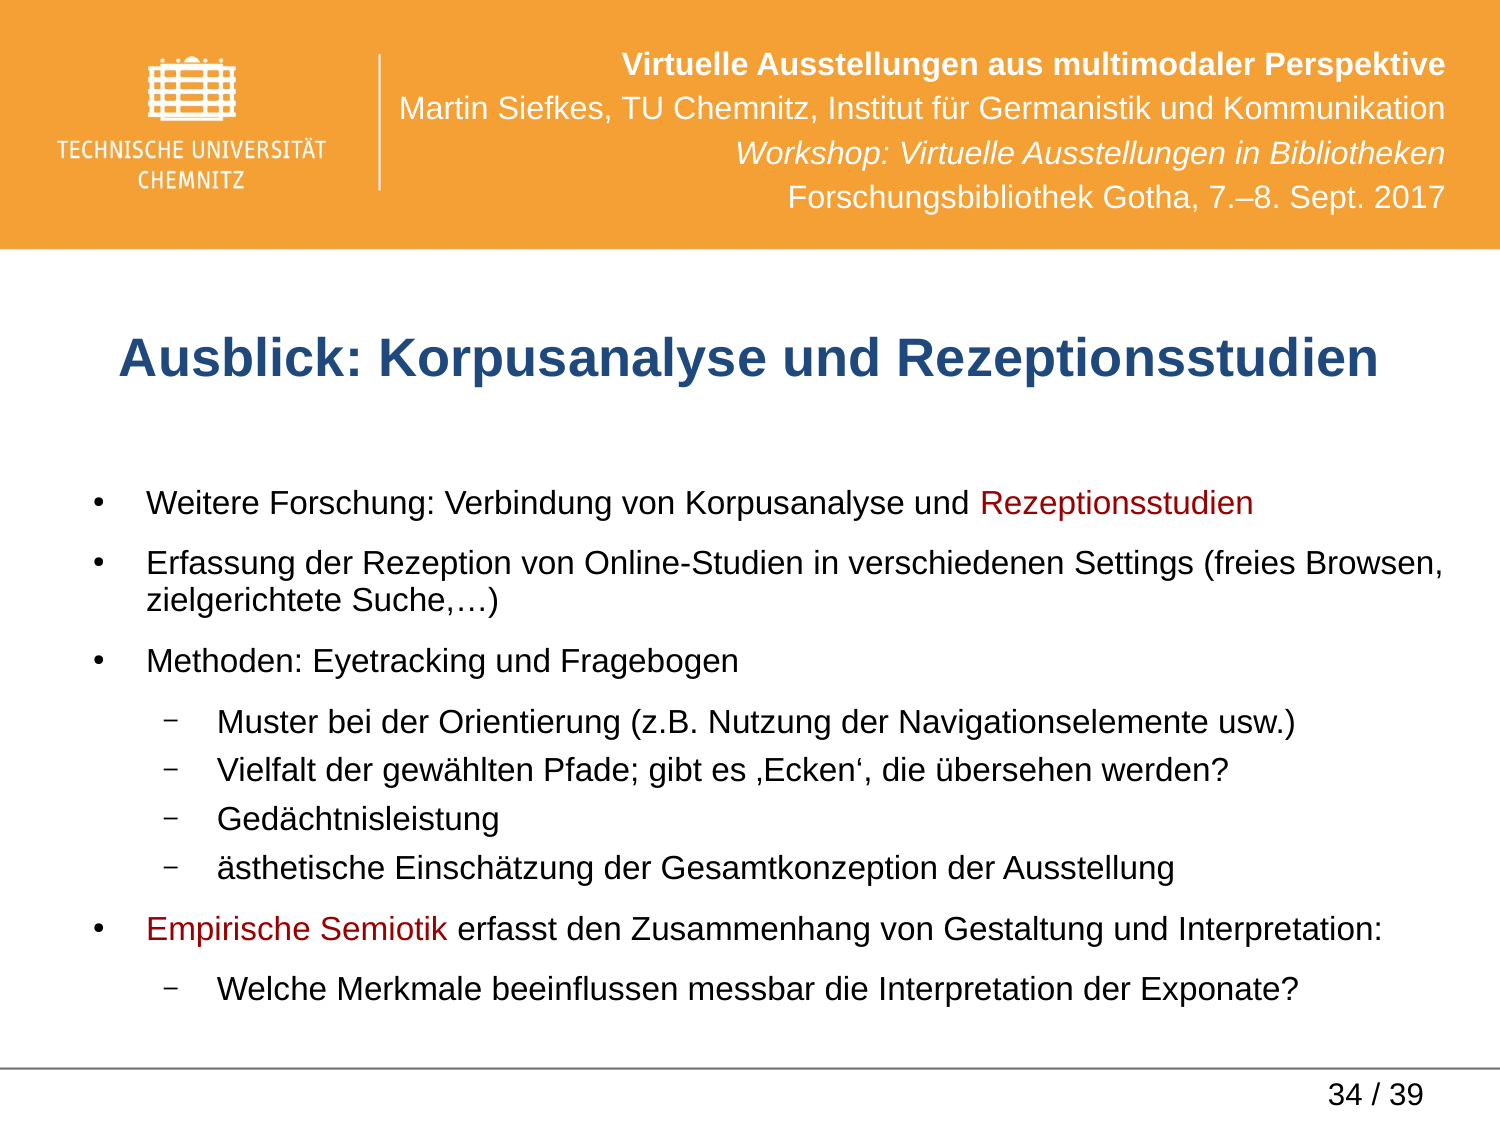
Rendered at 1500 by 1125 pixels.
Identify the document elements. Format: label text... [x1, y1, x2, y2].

text_box Ausblick: Korpusanalyse und Rezeptionsstudien [59, 314, 1441, 449]
list Weitere Forschung: Verbindung von Korpusanalyse und Rezeptionsstudien Erfassung der Rezeption von Online-Studien in verschiedenen Settings (freies Browsen, zielgerichtete Suche,…) Methoden: Eyetracking und Fragebogen Muster bei der Orientierung (z.B. Nutzung der Navigationselemente usw.) Vielfalt der gewählten Pfade; gibt es ‚Ecken‘, die übersehen werden? Gedächtnisleistung ästhetische Einschätzung der Gesamtkonzeption der Ausstellung Empirische Semiotik erfasst den Zusammenhang von Gestaltung und Interpretation: Welche Merkmale beeinflussen messbar die Interpretation der Exponate? [75, 484, 1469, 1073]
list [419, 45, 774, 197]
text_box <Foliennummer> / 39 [1162, 1069, 1500, 1120]
picture [0, 0, 1500, 1125]
